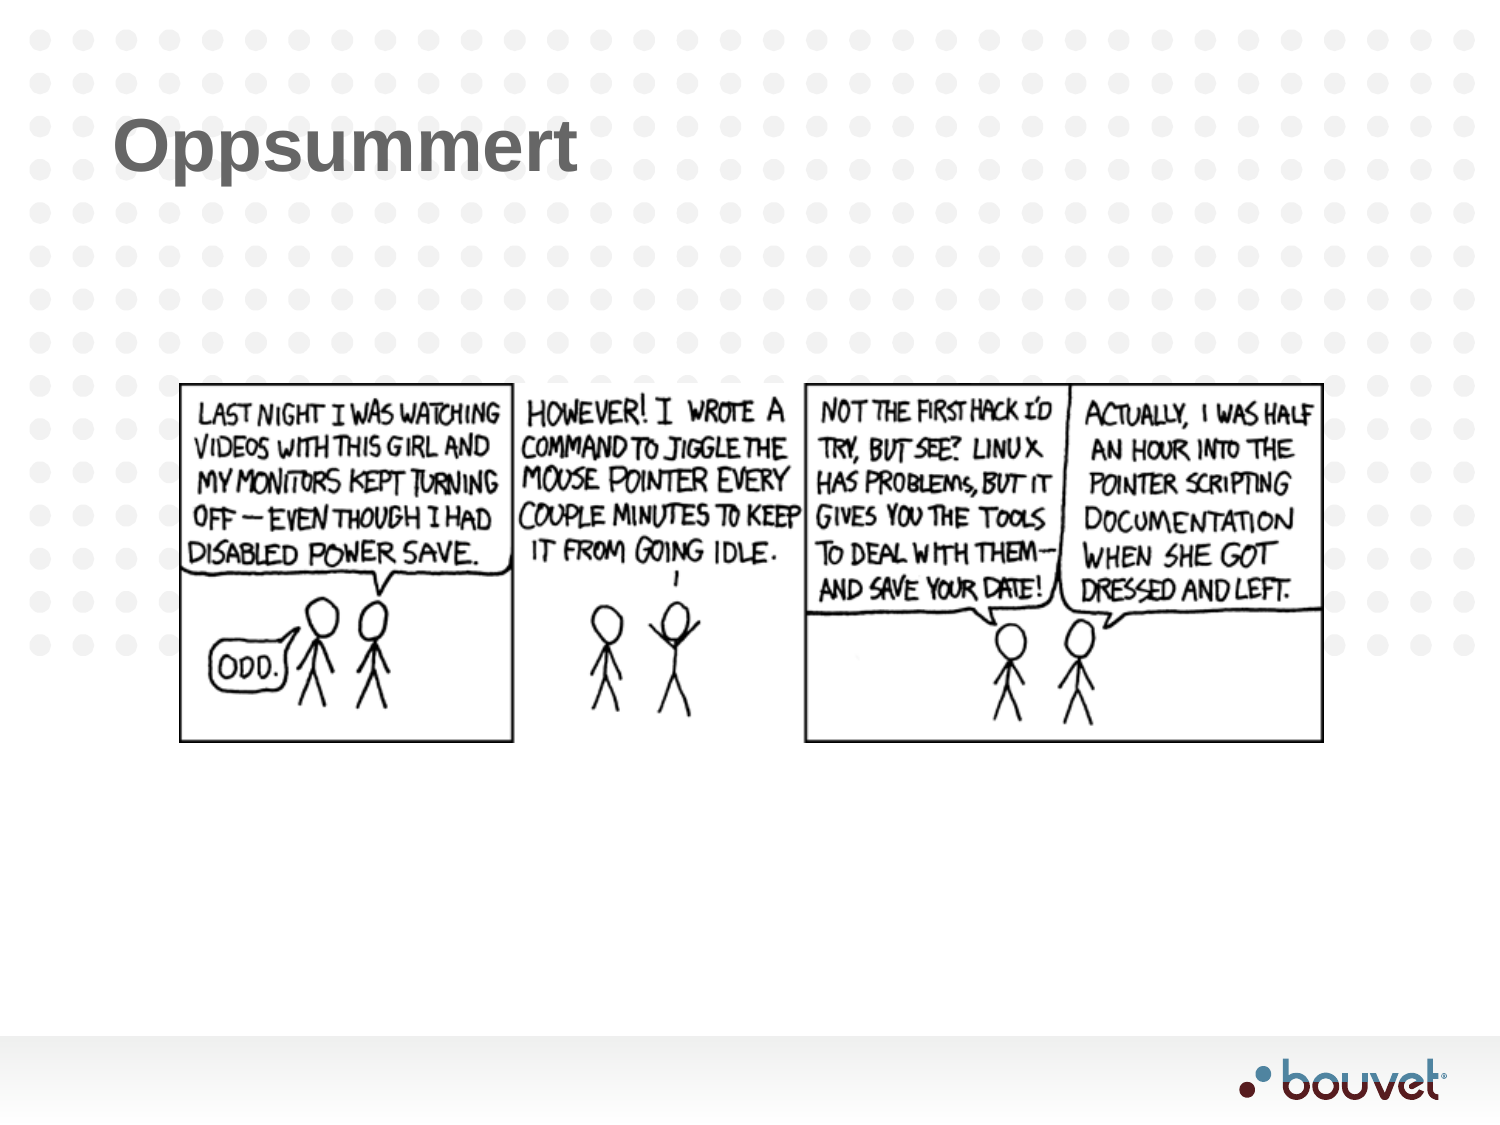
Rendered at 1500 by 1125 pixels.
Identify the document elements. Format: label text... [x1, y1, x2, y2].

title Oppsummert [75, 27, 1398, 263]
picture [179, 383, 1324, 743]
list [75, 263, 1425, 1006]
